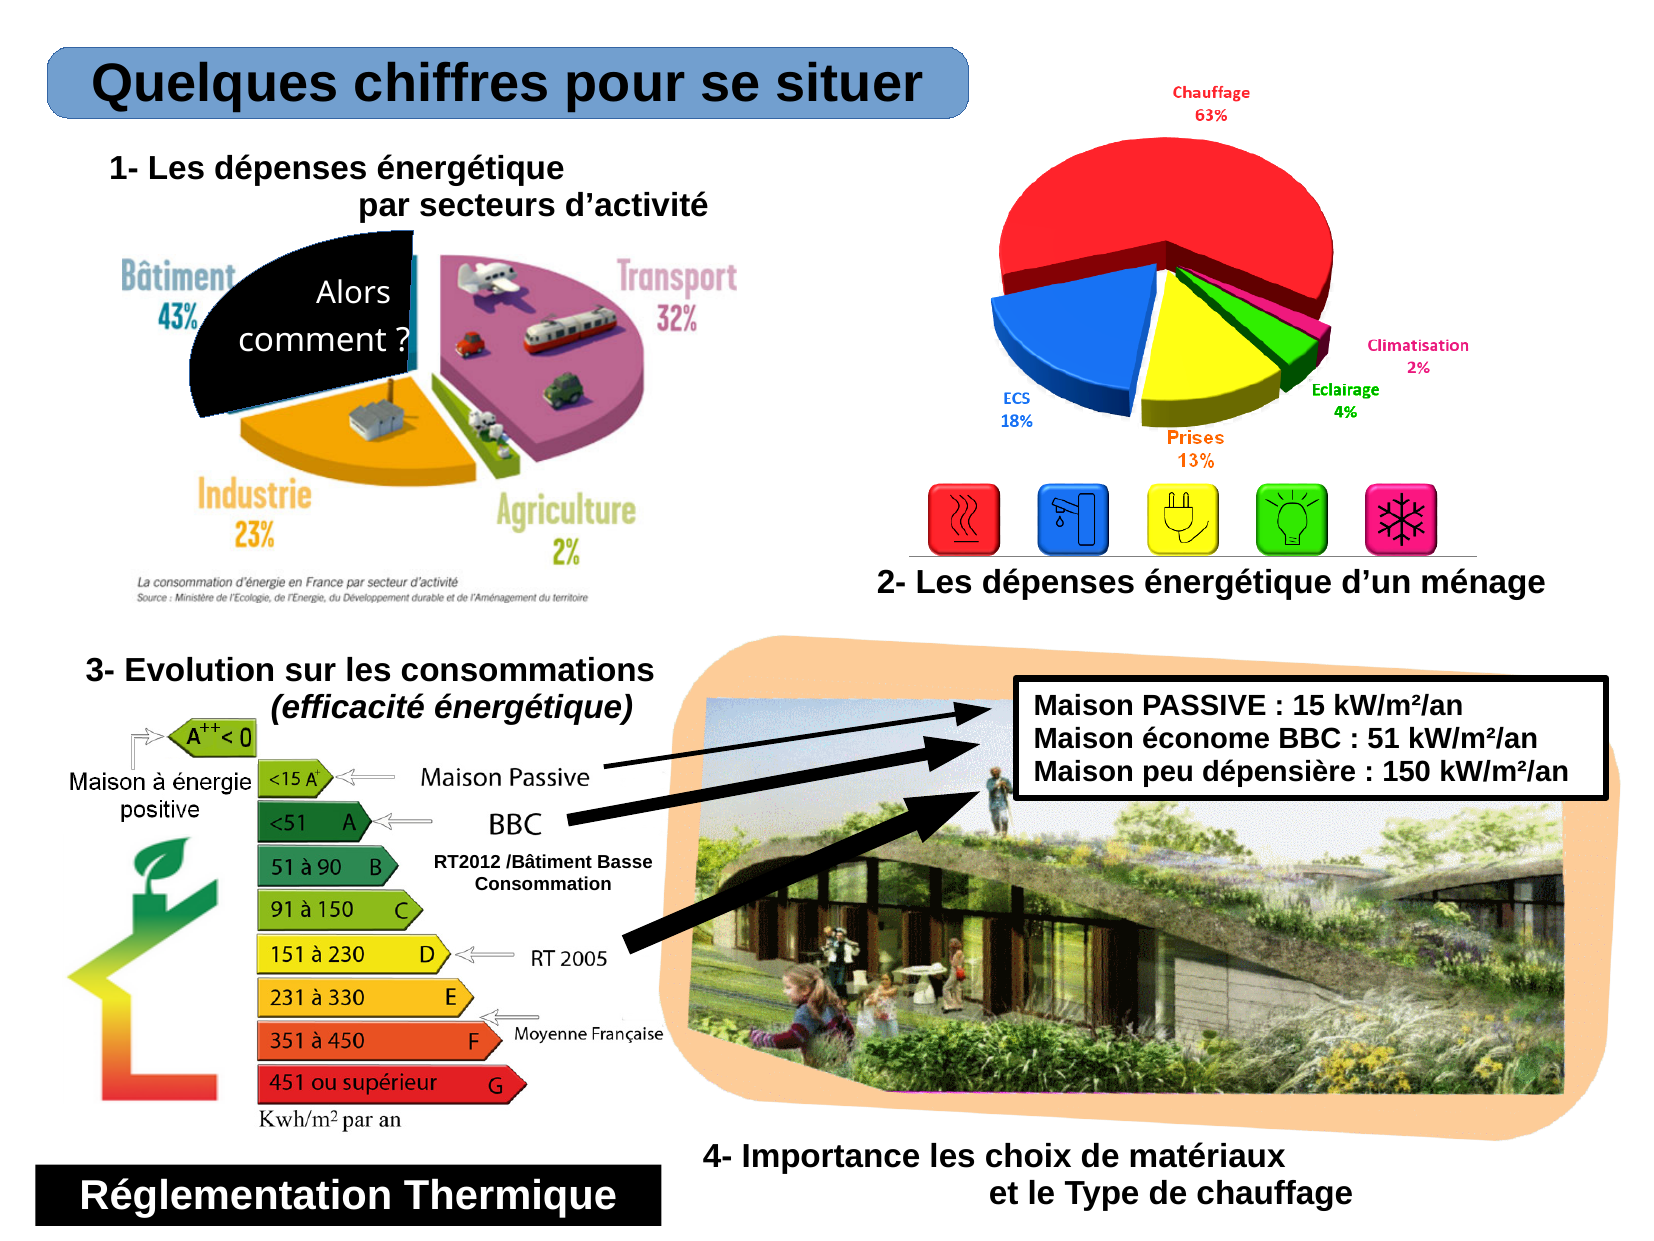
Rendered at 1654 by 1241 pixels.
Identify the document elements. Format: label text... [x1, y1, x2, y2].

text_box RT2012 /Bâtiment Basse Consommation [413, 844, 663, 902]
text_box Quelques chiffres pour se situer [47, 47, 969, 119]
text_box 1- Les dépenses énergétique par secteurs d’activité [94, 141, 804, 231]
picture [62, 625, 1628, 1147]
picture [909, 67, 1477, 556]
text_box Réglementation Thermique [35, 1164, 662, 1226]
text_box Maison PASSIVE : 15 kW/m²/an Maison économe BBC : 51 kW/m²/an Maison peu dépensière : 150 kW/m²/an [1015, 678, 1607, 798]
text_box 3- Evolution sur les consommations (efficacité énergétique) [70, 643, 697, 733]
text_box 4- Importance les choix de matériaux et le Type de chauffage [688, 1130, 1397, 1220]
picture [122, 254, 737, 603]
text_box Alors comment ? [189, 230, 414, 418]
text_box 2- Les dépenses énergétique d’un ménage [862, 556, 1571, 609]
